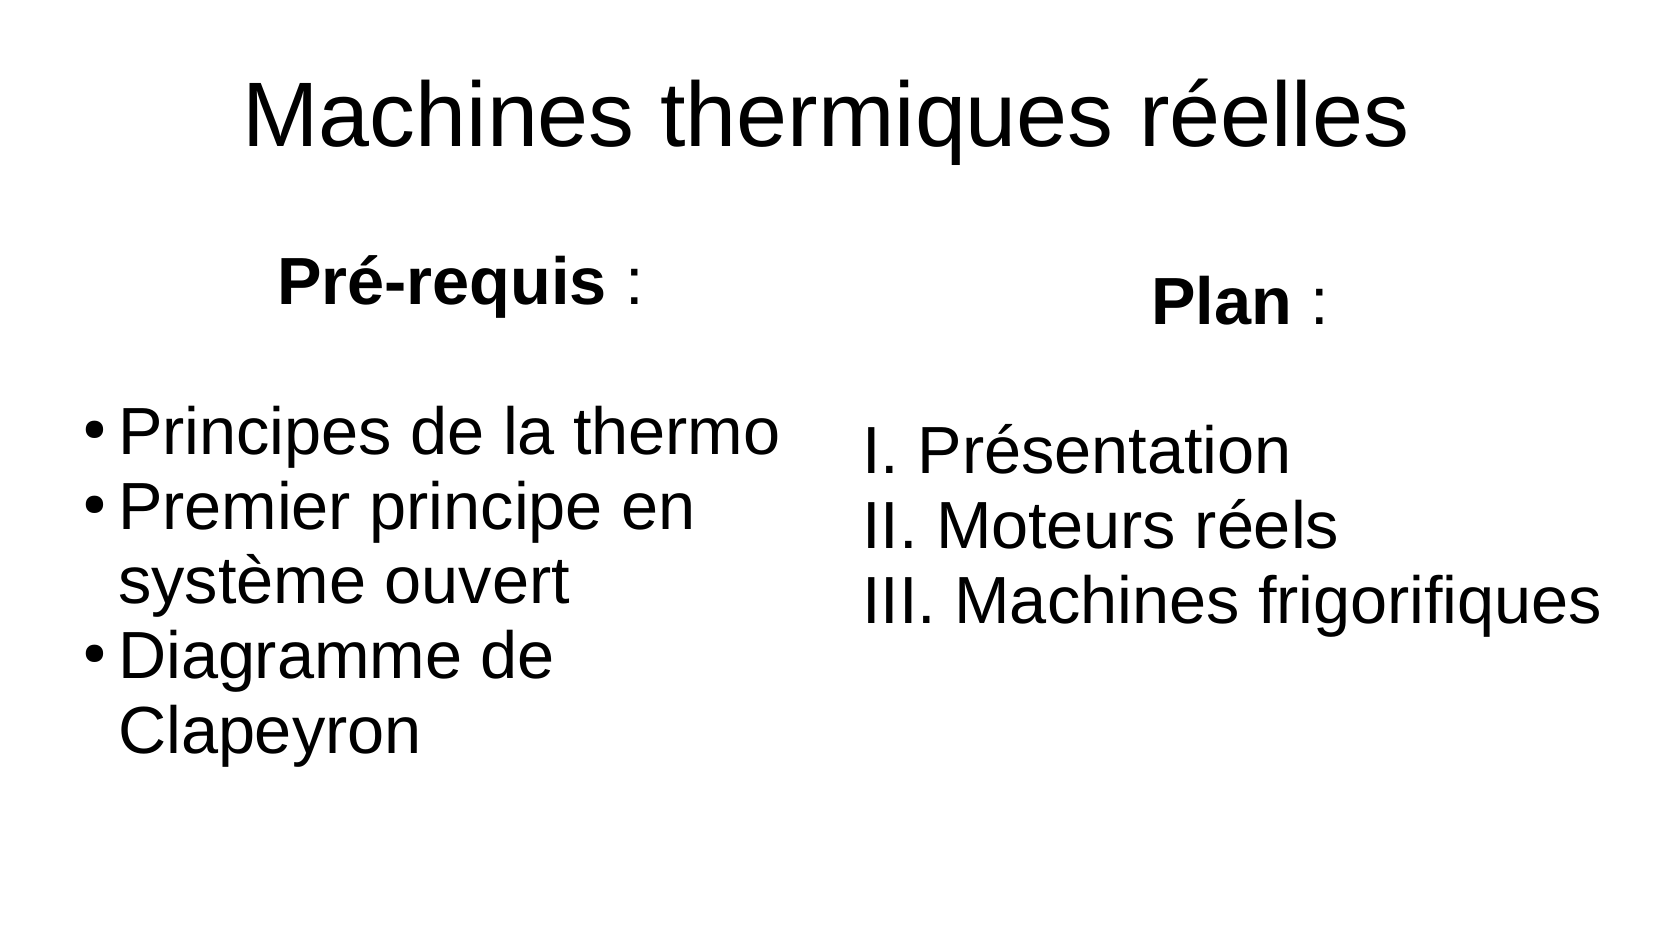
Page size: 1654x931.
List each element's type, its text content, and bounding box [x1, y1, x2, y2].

title Machines thermiques réelles [82, 37, 1571, 193]
text_box Plan : Présentation Moteurs réels Machines frigorifiques [862, 263, 1619, 638]
subtitle Pré-requis : Principes de la thermo Premier principe en système ouvert Diagramme de Clapeyron [82, 244, 839, 768]
